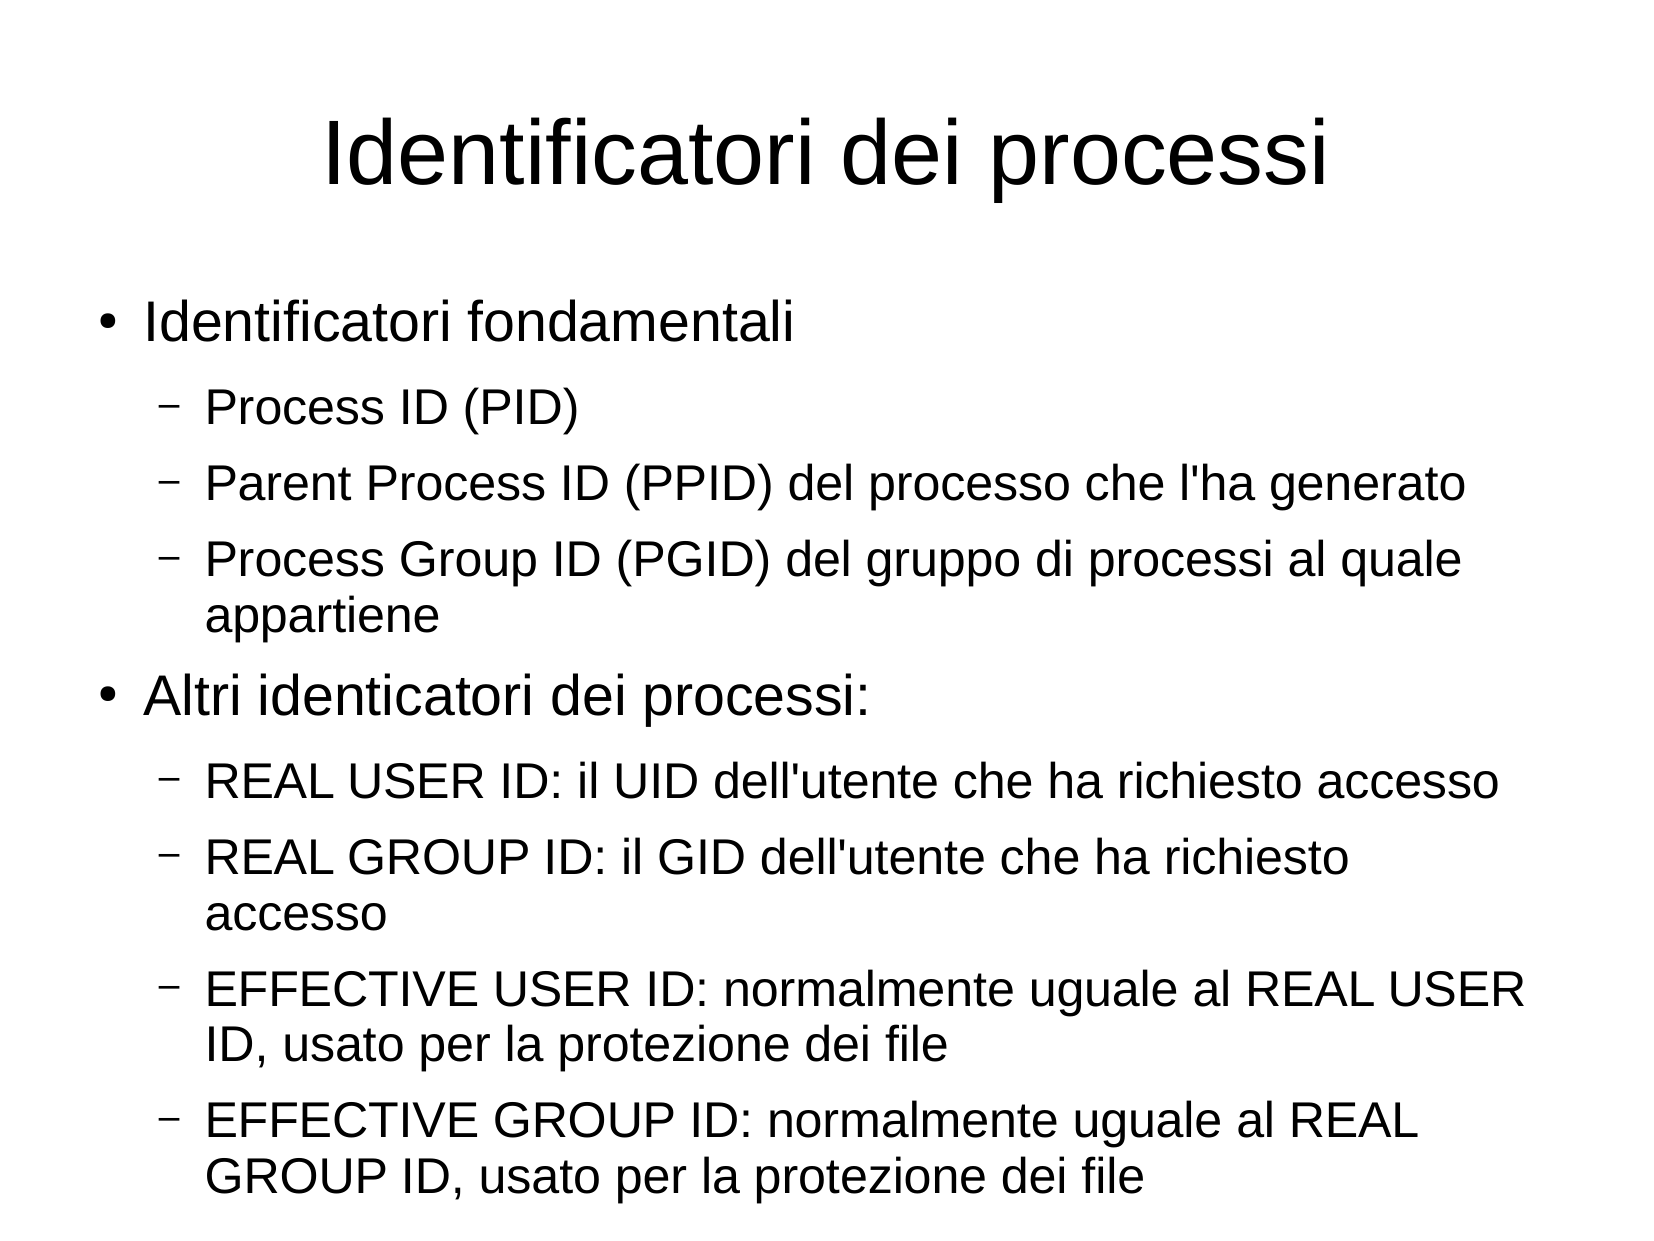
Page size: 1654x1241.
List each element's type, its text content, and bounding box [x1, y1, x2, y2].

list Identificatori fondamentali Process ID (PID) Parent Process ID (PPID) del processo che l'ha generato Process Group ID (PGID) del gruppo di processi al quale appartiene Altri identicatori dei processi: REAL USER ID: il UID dell'utente che ha richiesto accesso REAL GROUP ID: il GID dell'utente che ha richiesto accesso EFFECTIVE USER ID: normalmente uguale al REAL USER ID, usato per la protezione dei file EFFECTIVE GROUP ID: normalmente uguale al REAL GROUP ID, usato per la protezione dei file [82, 290, 1538, 1216]
title Identificatori dei processi [82, 49, 1571, 257]
